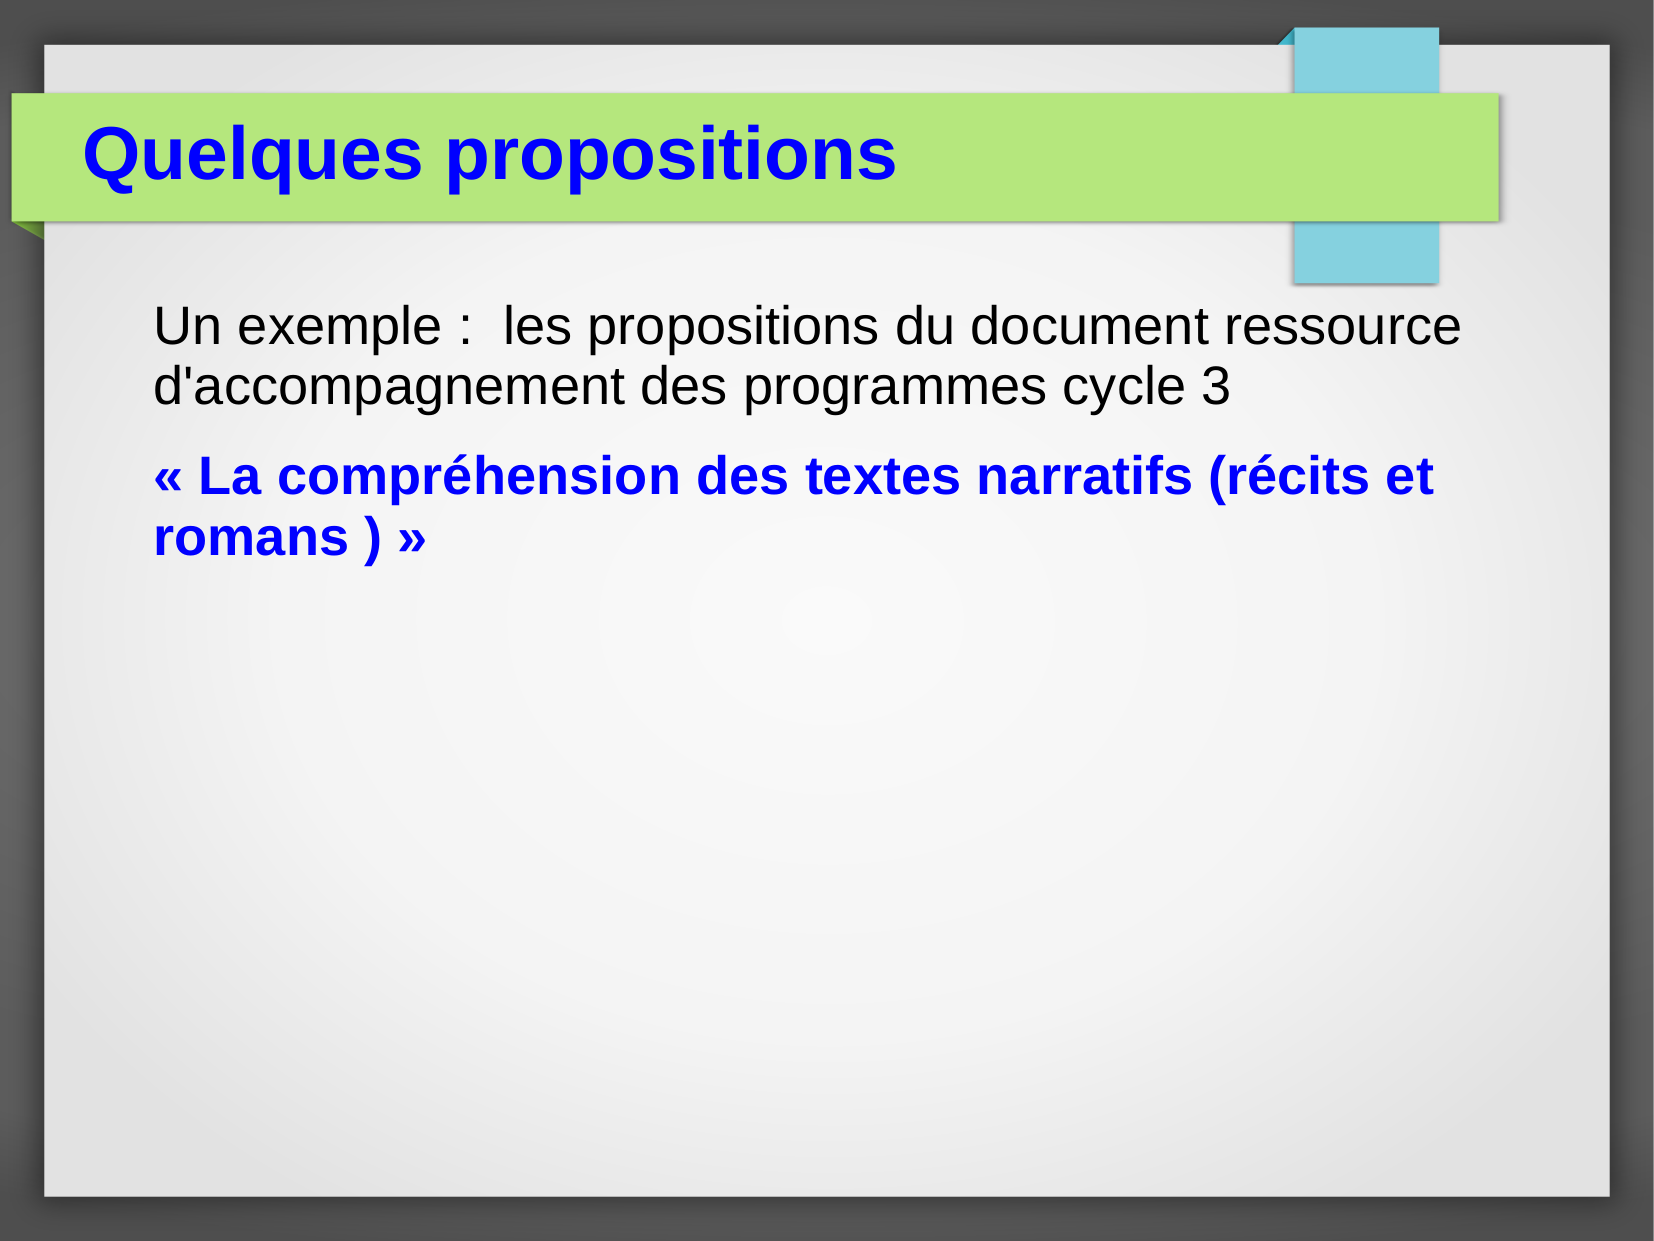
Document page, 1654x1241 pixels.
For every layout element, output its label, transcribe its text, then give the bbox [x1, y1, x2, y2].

list Un exemple : les propositions du document ressource d'accompagnement des programmes cycle 3 « La compréhension des textes narratifs (récits et romans ) » [82, 295, 1571, 1015]
picture [0, 0, 1654, 1241]
title Quelques propositions [82, 69, 1264, 238]
